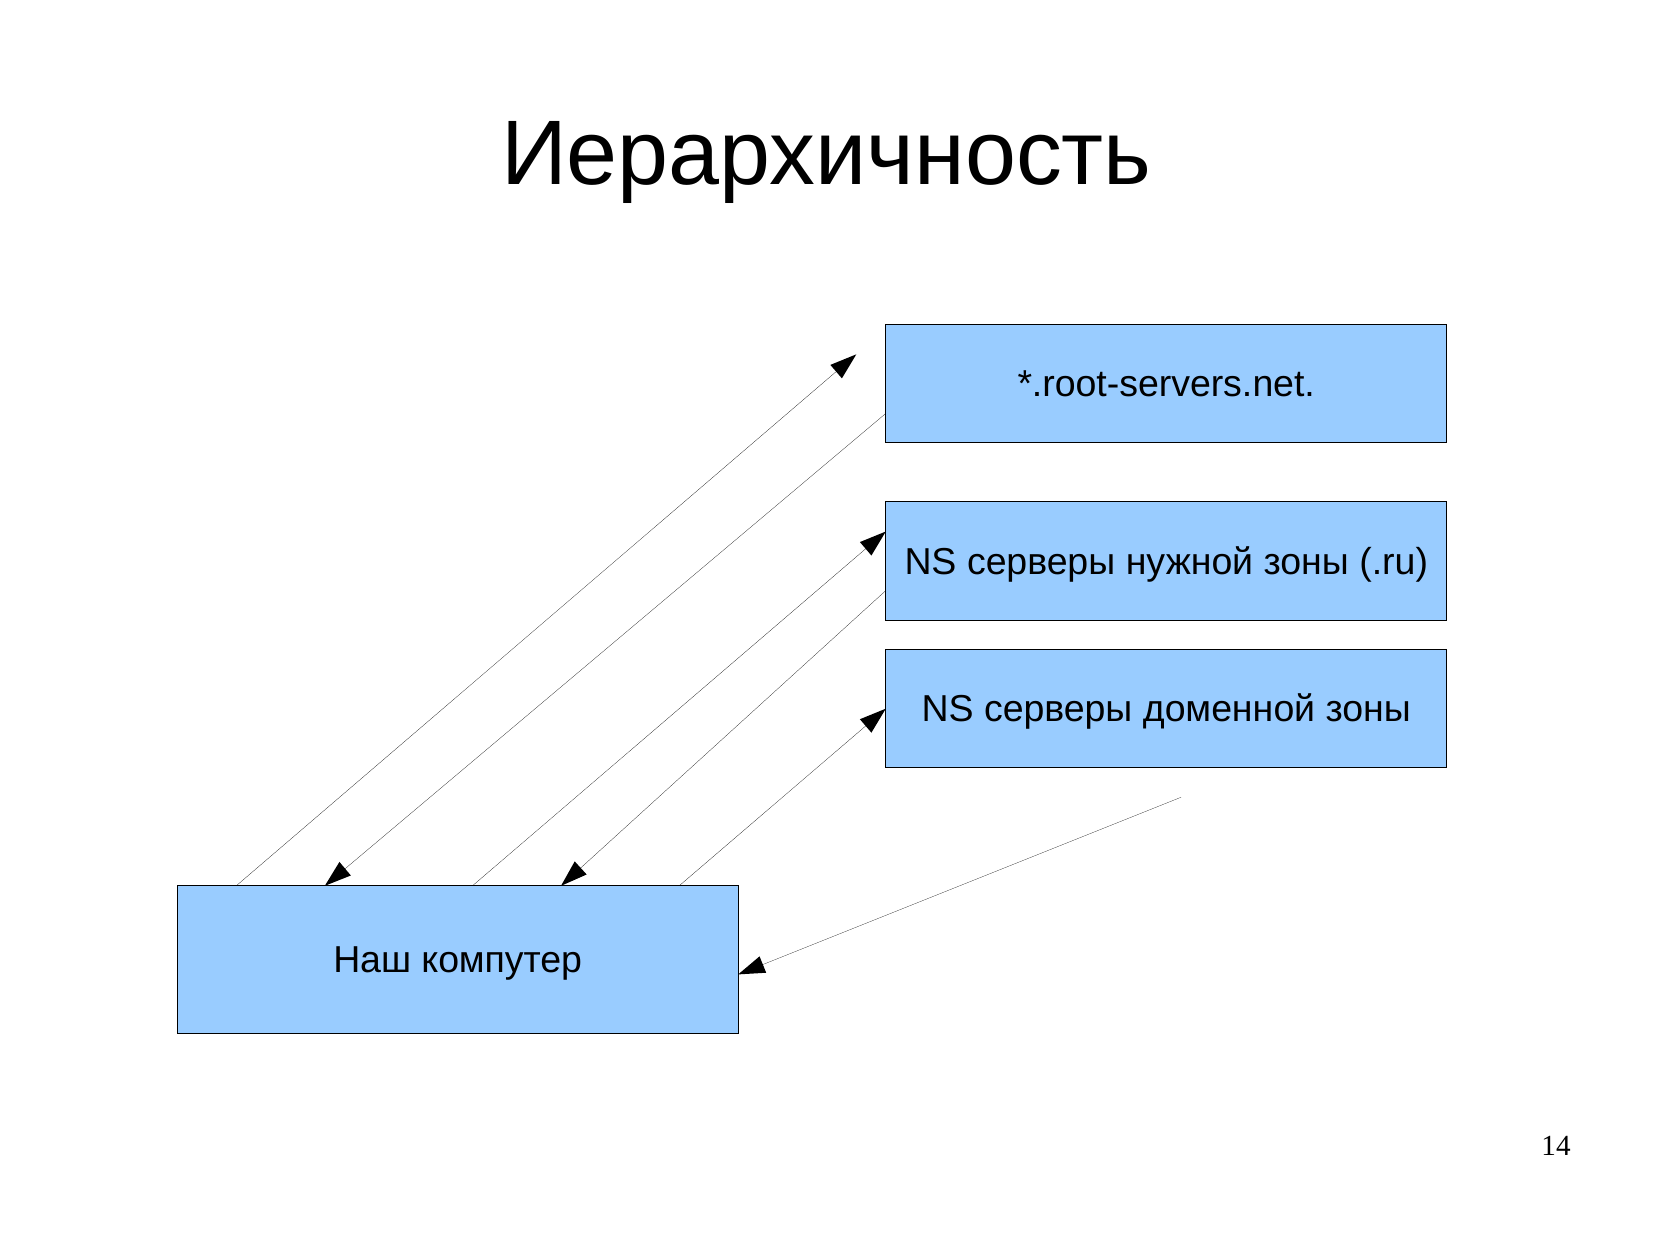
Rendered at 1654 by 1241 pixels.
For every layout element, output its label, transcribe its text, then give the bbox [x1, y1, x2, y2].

text_box *.root-servers.net. [885, 324, 1447, 443]
text_box Наш компутер [177, 885, 739, 1034]
text_box NS серверы нужной зоны (.ru) [885, 501, 1447, 621]
title Иерархичность [82, 49, 1571, 257]
text_box NS серверы доменной зоны [885, 649, 1447, 768]
